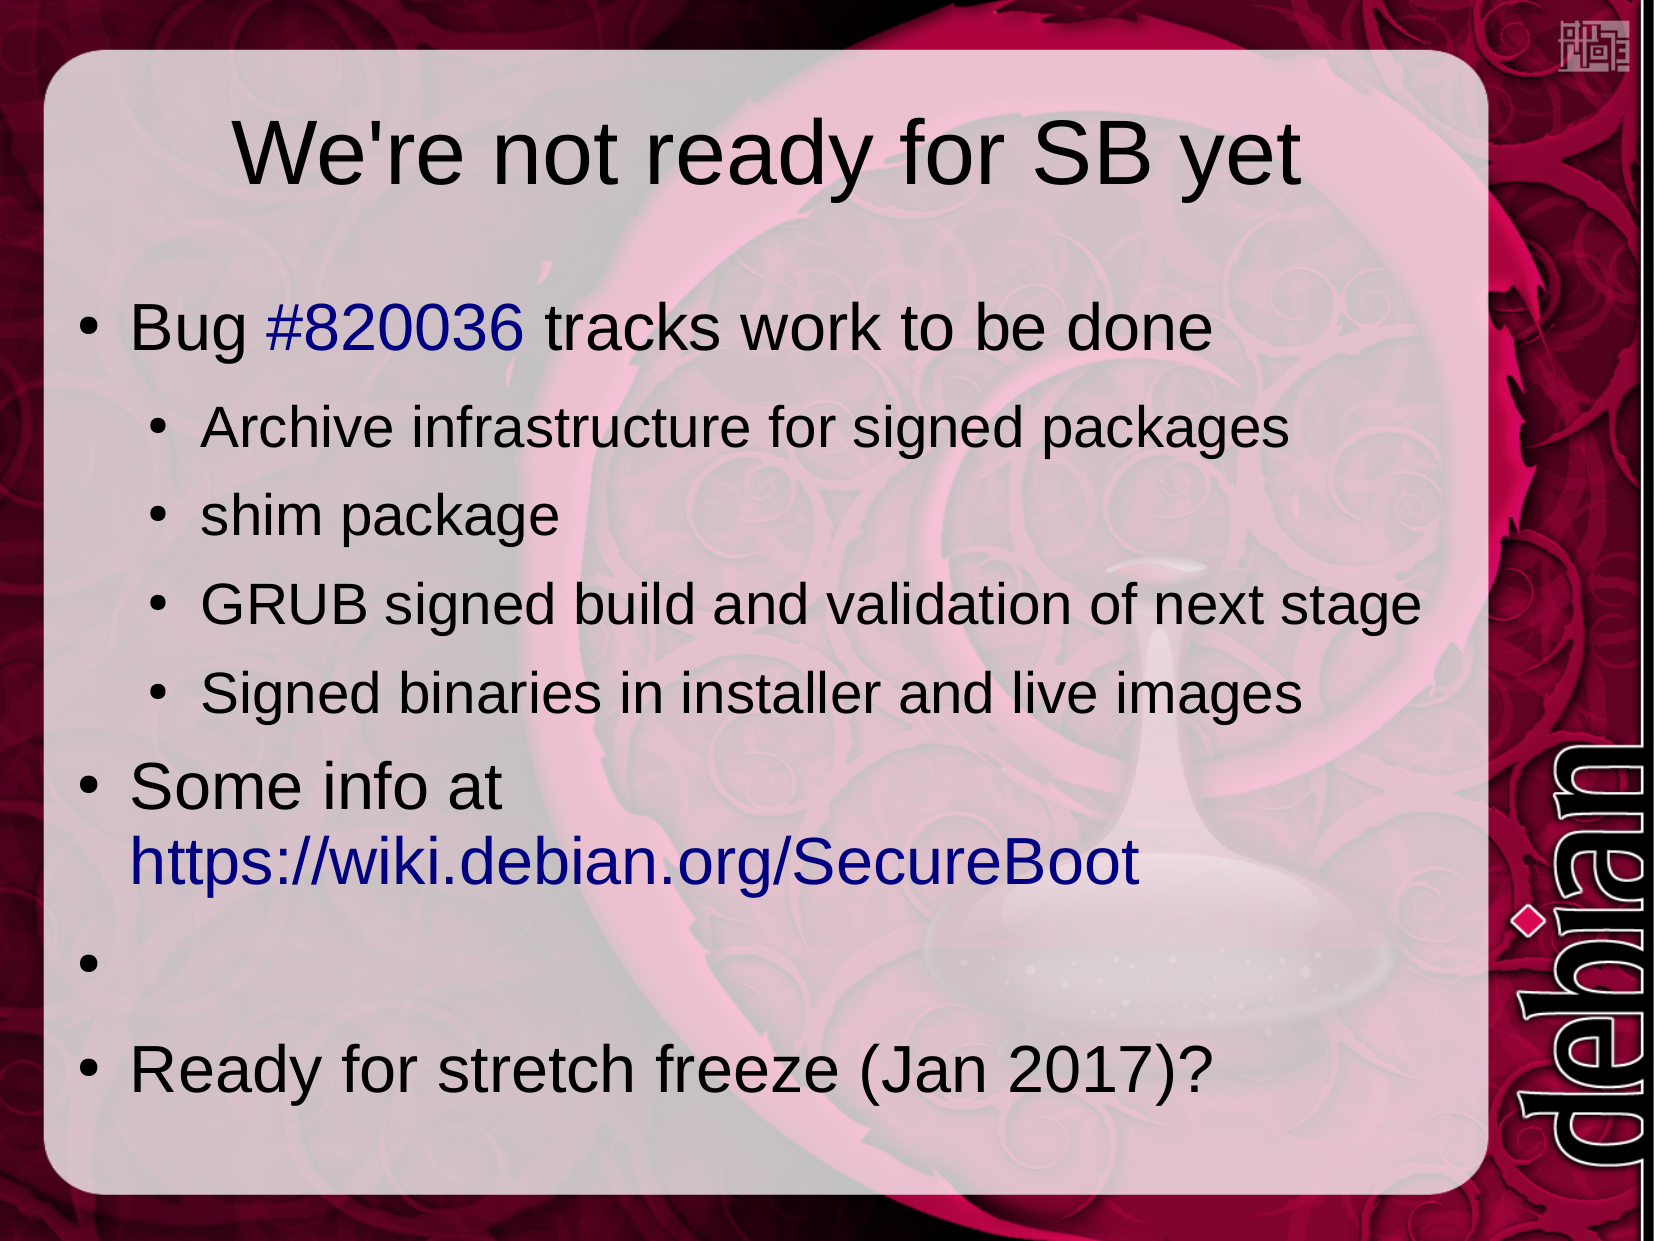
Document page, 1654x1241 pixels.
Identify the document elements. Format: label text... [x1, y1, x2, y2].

title We're not ready for SB yet [59, 49, 1477, 257]
picture [0, 0, 1654, 1241]
list Bug #820036 tracks work to be done Archive infrastructure for signed packages shim package GRUB signed build and validation of next stage Signed binaries in installer and live images Some info at https://wiki.debian.org/SecureBoot Ready for stretch freeze (Jan 2017)? [59, 290, 1477, 1109]
